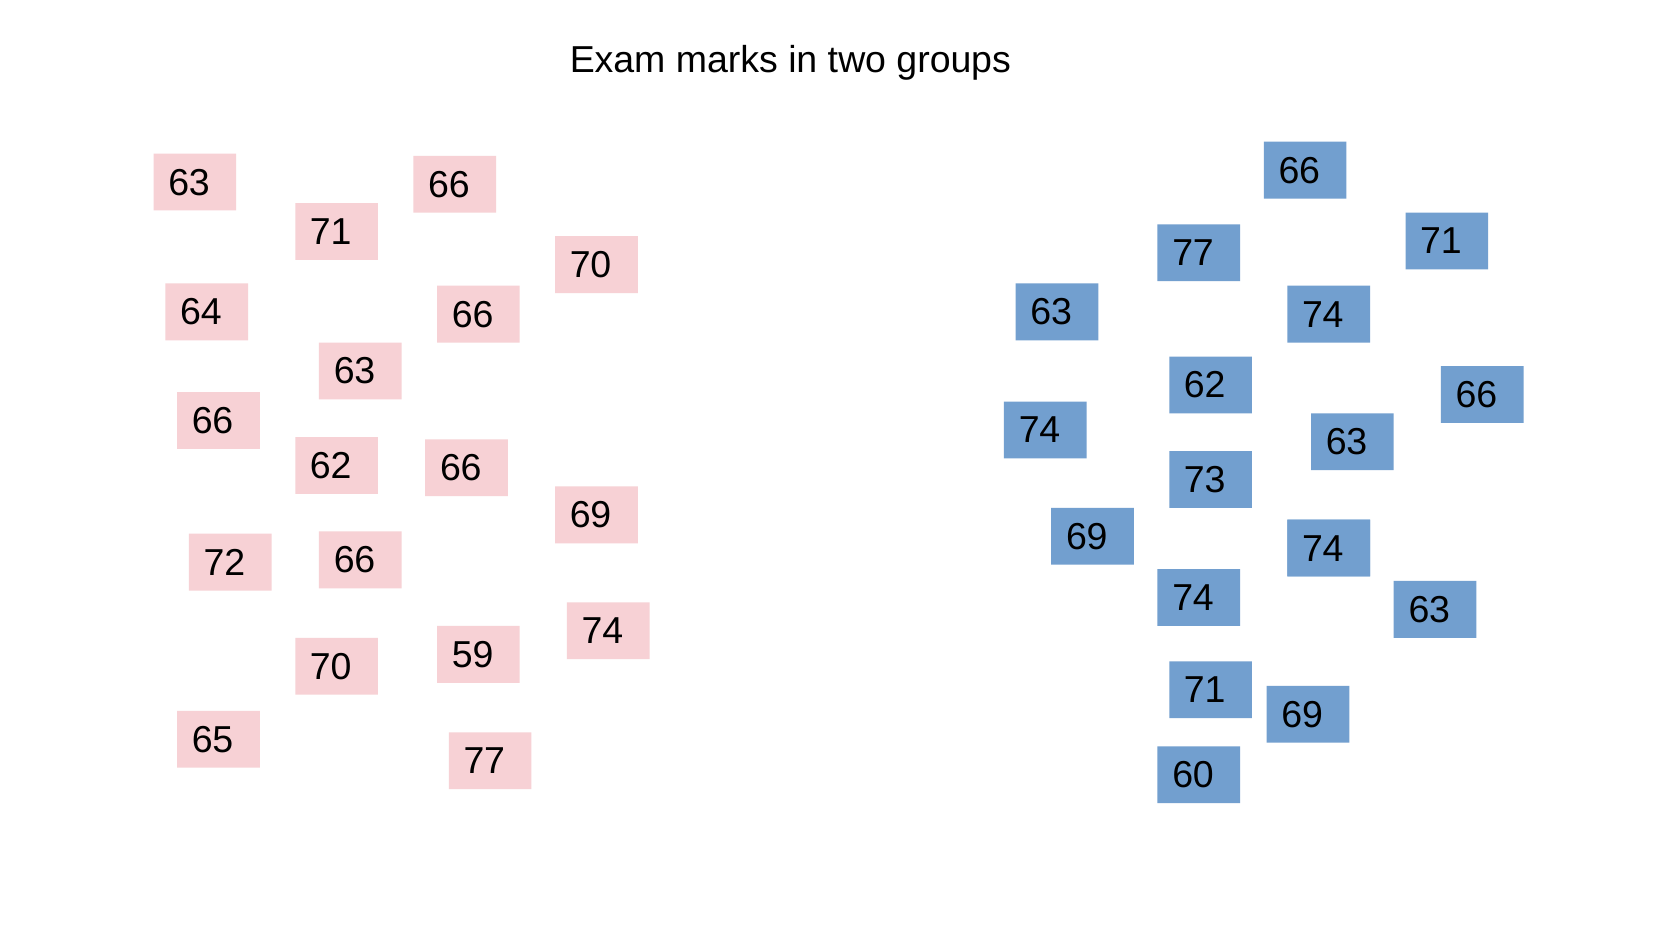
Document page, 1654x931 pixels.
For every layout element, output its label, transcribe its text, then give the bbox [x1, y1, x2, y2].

text_box 63 [153, 153, 237, 211]
text_box 69 [1051, 507, 1134, 565]
text_box 74 [1287, 519, 1371, 577]
text_box 74 [566, 602, 650, 660]
text_box 71 [1169, 661, 1252, 719]
text_box 63 [318, 342, 402, 400]
text_box 70 [555, 236, 638, 294]
text_box 71 [1405, 212, 1489, 270]
text_box 60 [1157, 746, 1241, 804]
text_box 73 [1169, 451, 1252, 508]
text_box 66 [177, 392, 260, 449]
text_box 74 [1157, 569, 1241, 626]
text_box 65 [177, 710, 260, 768]
text_box 66 [1440, 366, 1524, 423]
text_box Exam marks in two groups [555, 31, 1087, 88]
text_box 63 [1015, 283, 1099, 341]
text_box 59 [437, 625, 520, 683]
text_box 64 [165, 283, 249, 341]
text_box 69 [555, 486, 638, 544]
text_box 66 [425, 439, 508, 497]
text_box 62 [295, 437, 378, 494]
text_box 70 [295, 637, 378, 695]
text_box 63 [1311, 413, 1394, 471]
text_box 66 [318, 531, 402, 589]
text_box 77 [448, 732, 532, 790]
text_box 74 [1287, 285, 1371, 343]
text_box 77 [1157, 224, 1241, 282]
text_box 66 [413, 155, 497, 213]
text_box 69 [1266, 685, 1350, 743]
text_box 66 [1263, 141, 1347, 199]
text_box 66 [437, 285, 520, 343]
text_box 63 [1393, 580, 1477, 638]
text_box 74 [1003, 401, 1087, 459]
text_box 62 [1169, 356, 1252, 414]
text_box 71 [295, 203, 378, 260]
text_box 72 [188, 533, 272, 591]
